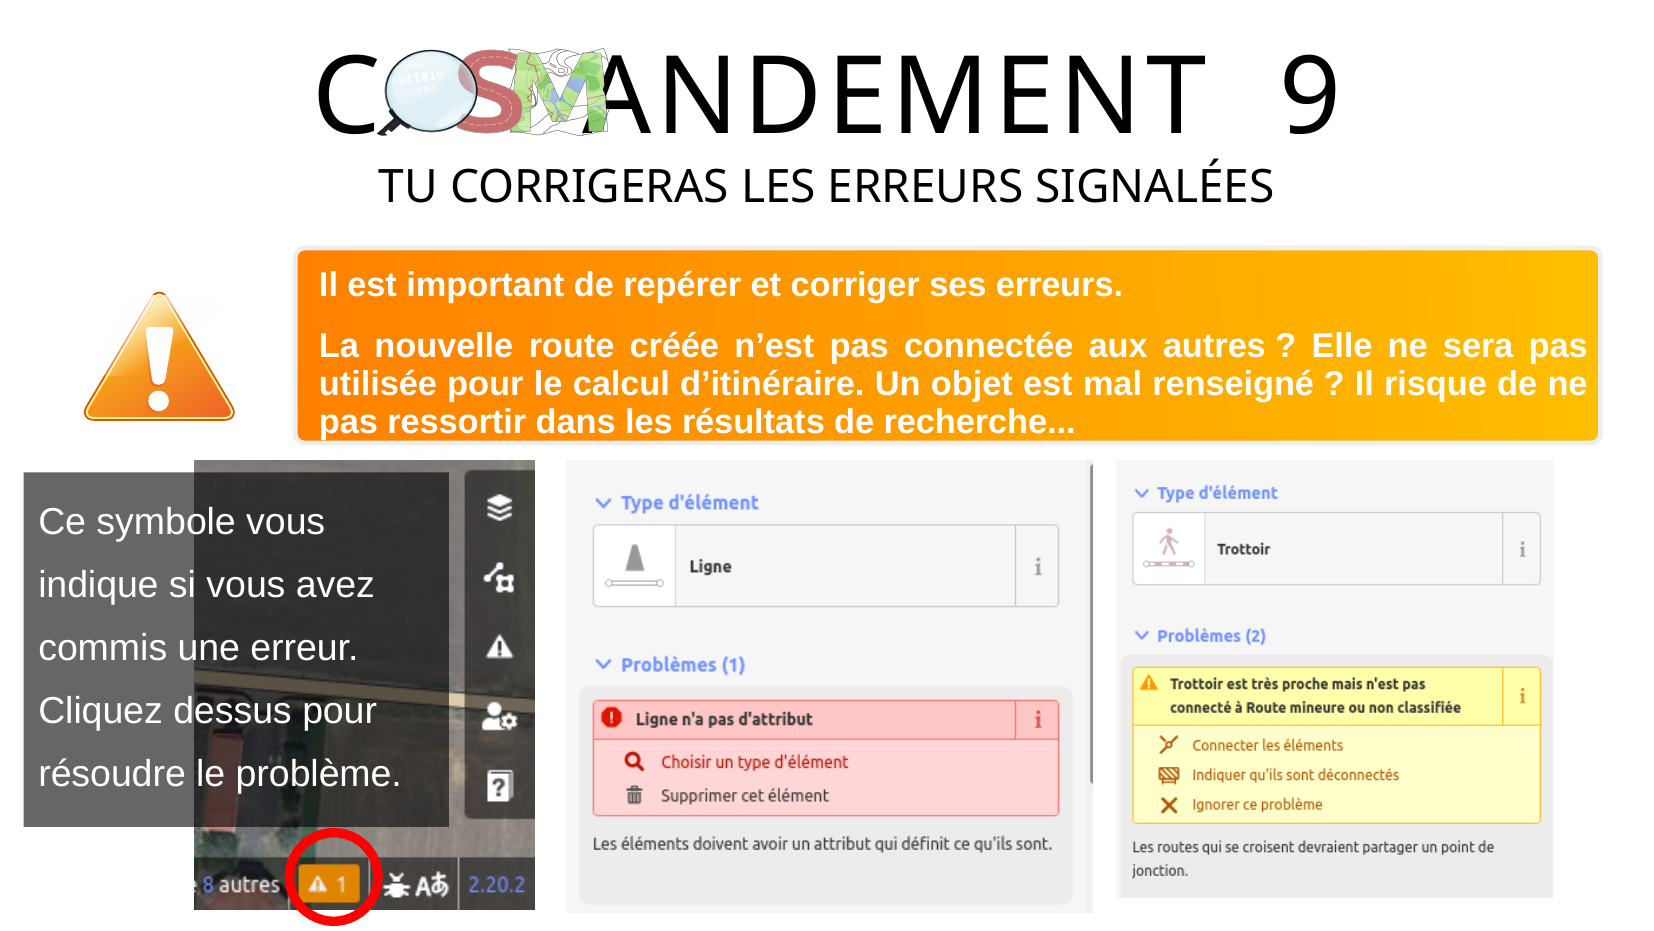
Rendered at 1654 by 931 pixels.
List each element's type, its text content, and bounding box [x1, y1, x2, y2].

list Il est important de repérer et corriger ses erreurs. La nouvelle route créée n’est pas connectée aux autres ? Elle ne sera pas utilisée pour le calcul d’itinéraire. Un objet est mal renseigné ? Il risque de ne pas ressortir dans les résultats de recherche... [318, 265, 1589, 443]
title C ANDEMENT 9 [301, 13, 1353, 169]
picture [194, 827, 333, 910]
picture [59, 261, 535, 910]
picture [377, 47, 611, 136]
text_box [295, 248, 1601, 443]
picture [566, 460, 1093, 913]
picture [1116, 460, 1554, 898]
text_box Ce symbole vous indique si vous avez commis une erreur. Cliquez dessus pour résoudre le problème. [23, 472, 449, 827]
text_box TU CORRIGERAS LES ERREURS SIGNALÉES [330, 169, 1323, 225]
picture [295, 838, 373, 910]
